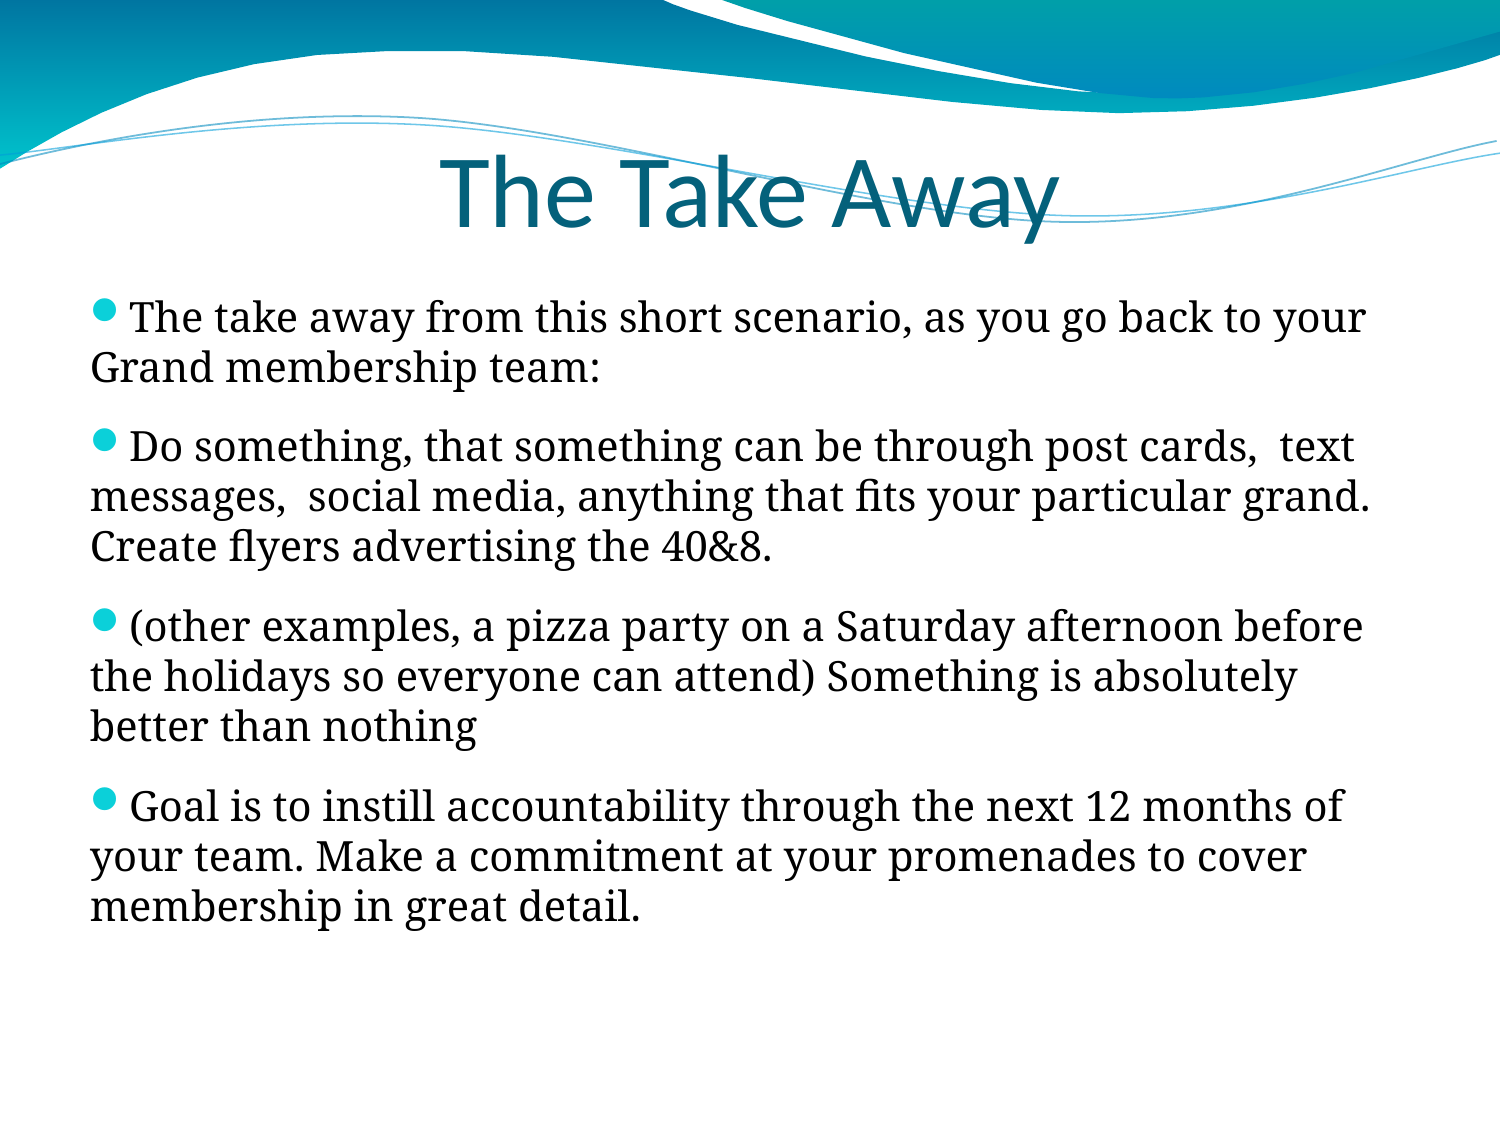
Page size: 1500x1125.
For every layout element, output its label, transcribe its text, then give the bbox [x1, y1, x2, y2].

title The Take Away [75, 115, 1425, 283]
list The take away from this short scenario, as you go back to your Grand membership team: Do something, that something can be through post cards, text messages, social media, anything that fits your particular grand. Create flyers advertising the 40&8. (other examples, a pizza party on a Saturday afternoon before the holidays so everyone can attend) Something is absolutely better than nothing Goal is to instill accountability through the next 12 months of your team. Make a commitment at your promenades to cover membership in great detail. [75, 283, 1425, 1038]
